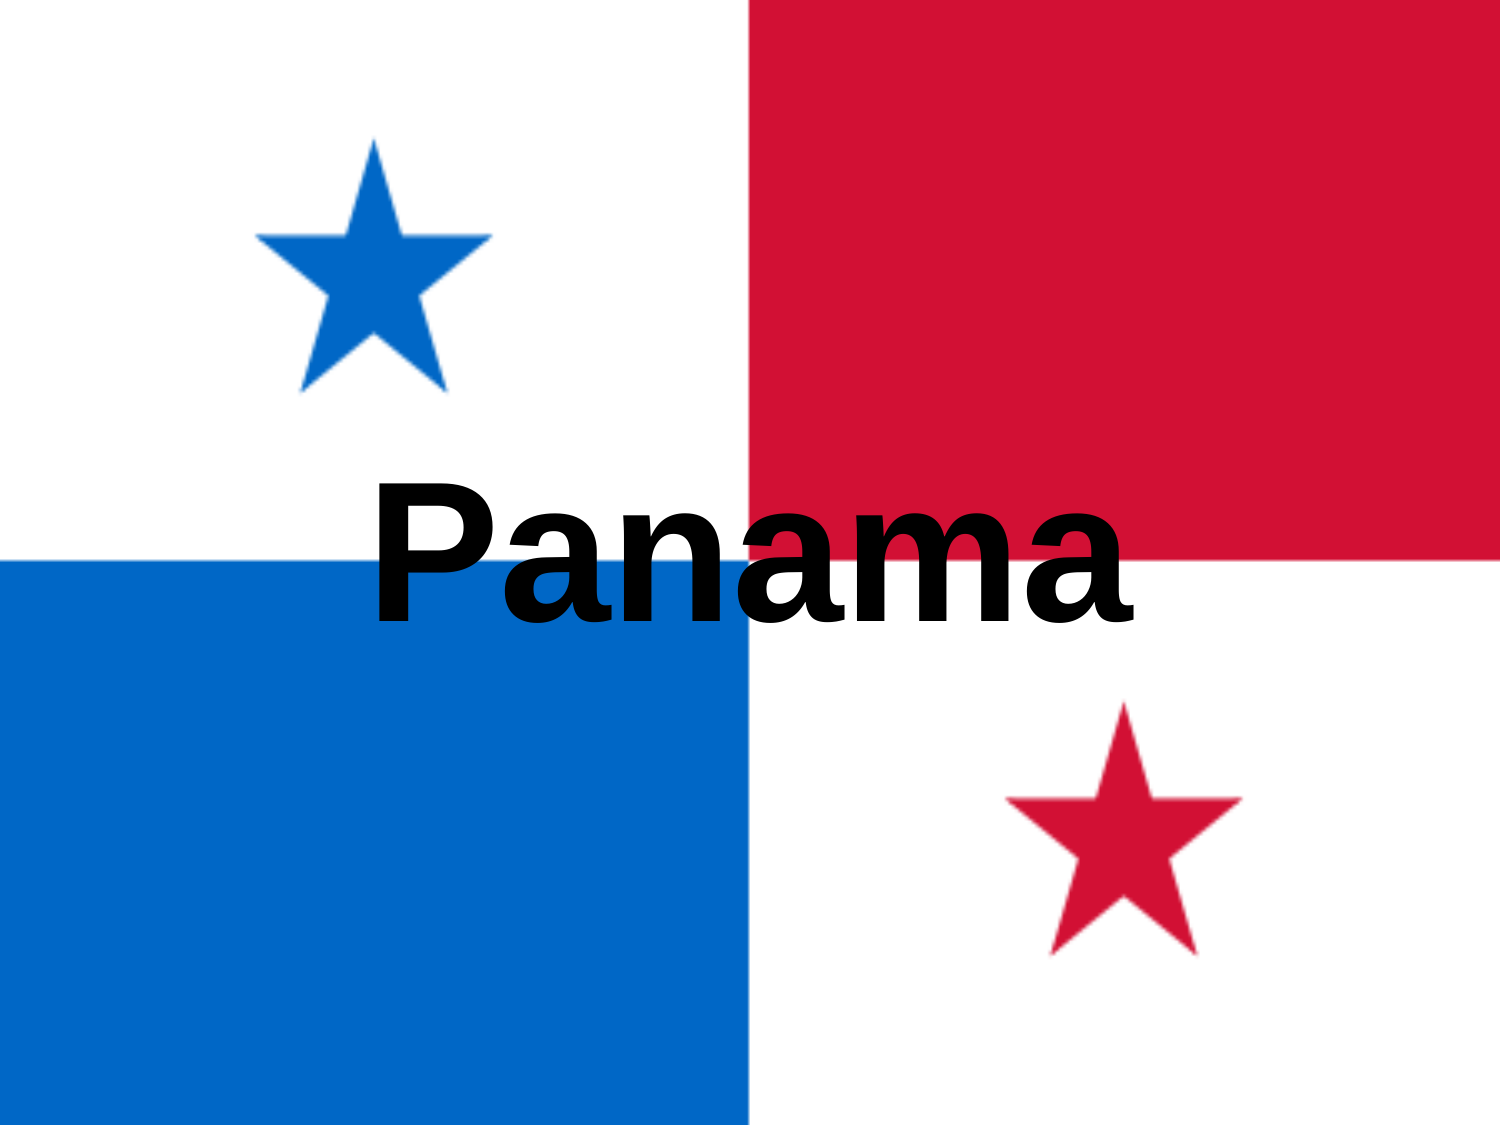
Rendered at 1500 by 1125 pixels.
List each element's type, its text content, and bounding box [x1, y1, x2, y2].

picture [0, 0, 1500, 1125]
title Panama [112, 420, 1388, 662]
